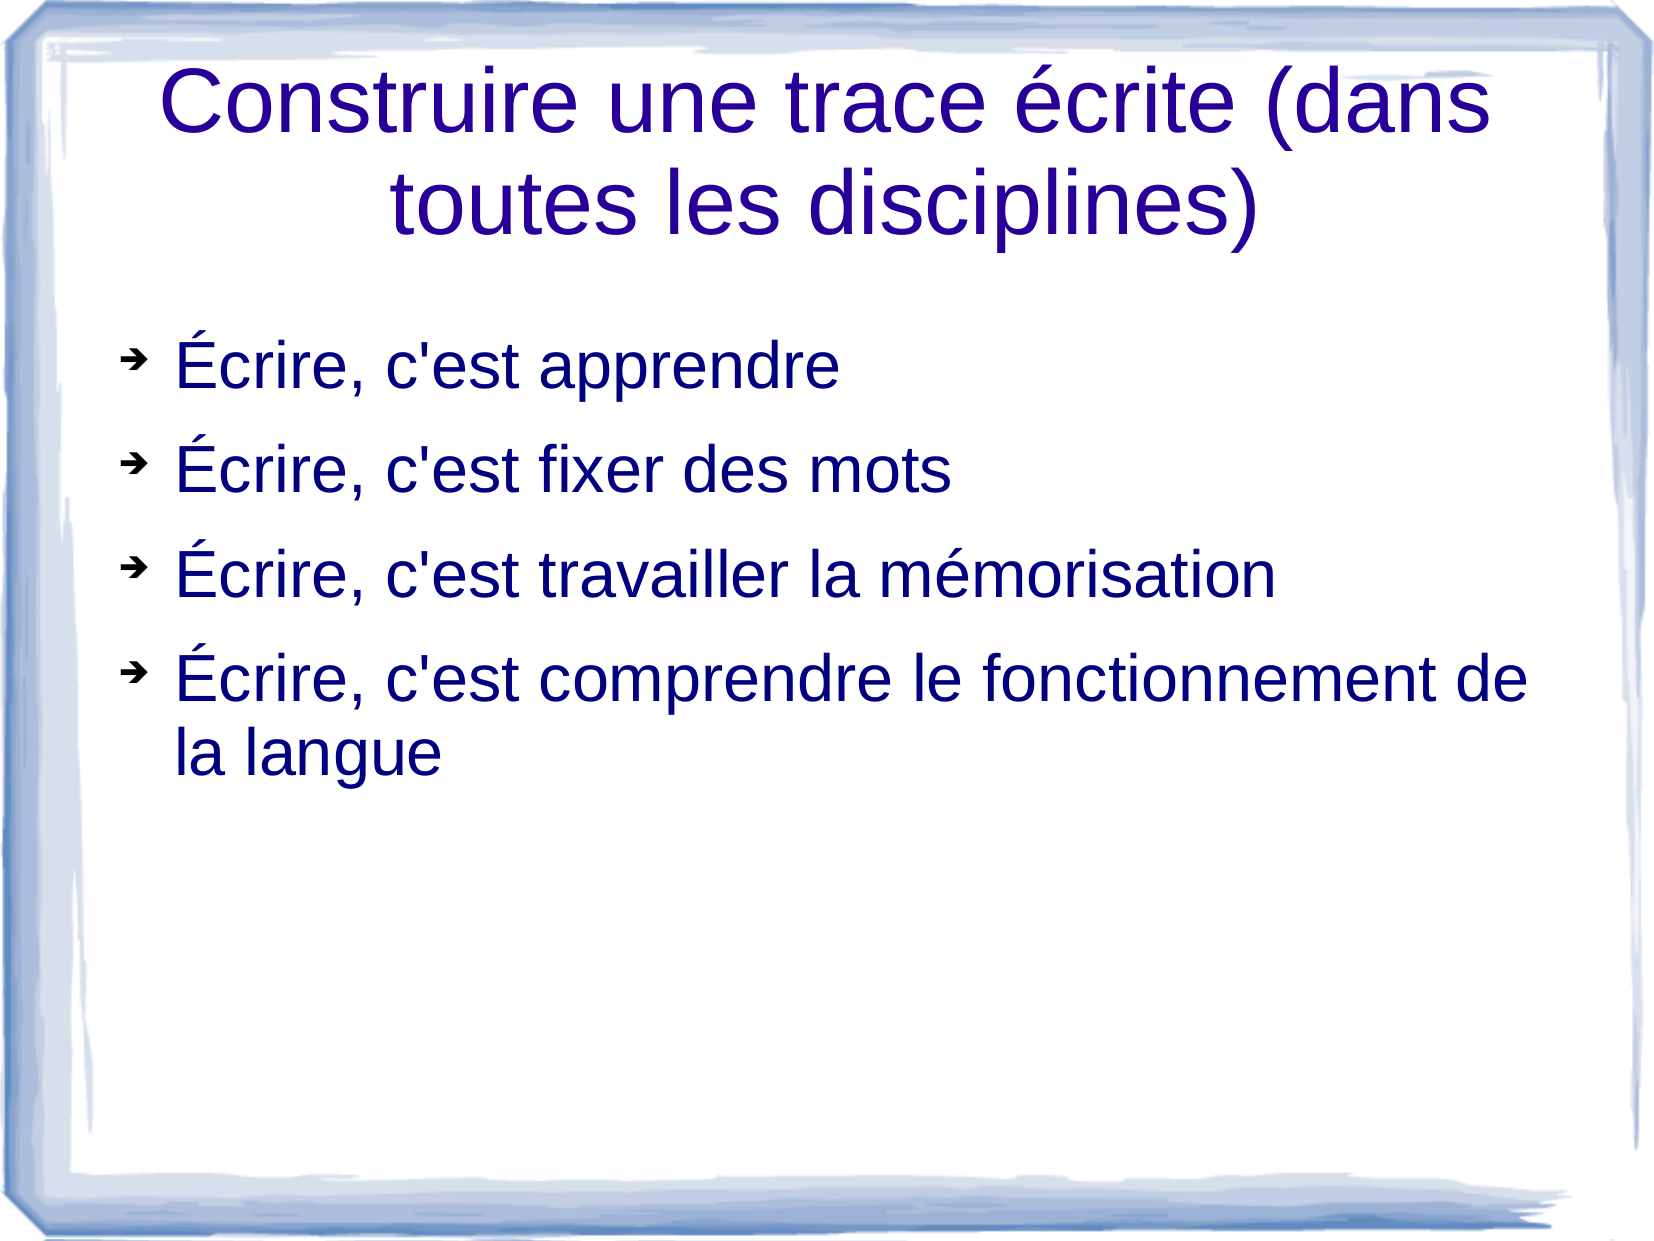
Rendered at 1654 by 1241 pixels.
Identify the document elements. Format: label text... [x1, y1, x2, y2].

picture [0, 0, 1654, 1241]
title Construire une trace écrite (dans toutes les disciplines) [82, 49, 1571, 257]
list Écrire, c'est apprendre Écrire, c'est fixer des mots Écrire, c'est travailler la mémorisation Écrire, c'est comprendre le fonctionnement de la langue [118, 324, 1571, 1143]
